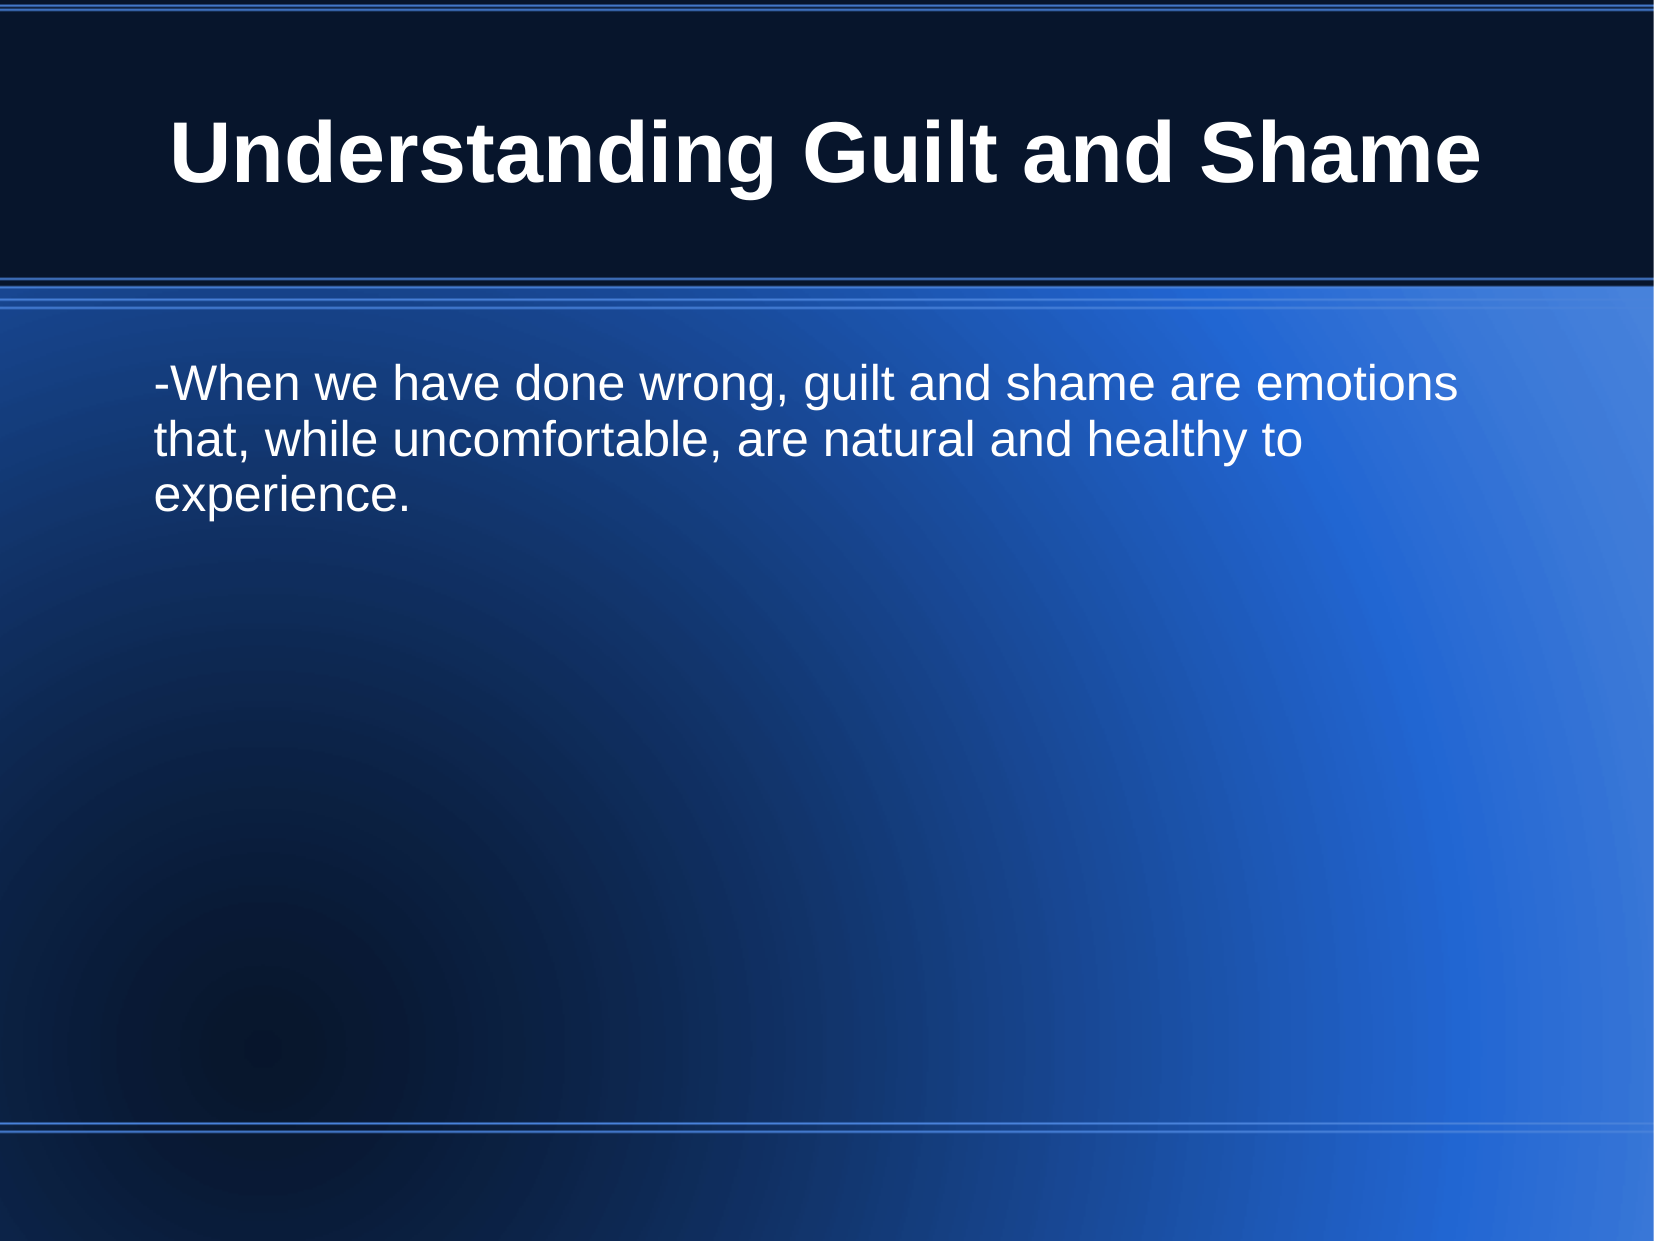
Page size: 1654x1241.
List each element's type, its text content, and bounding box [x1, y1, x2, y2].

title Understanding Guilt and Shame [82, 49, 1571, 257]
picture [0, 0, 1654, 1241]
list -When we have done wrong, guilt and shame are emotions that, while uncomfortable, are natural and healthy to experience. [82, 355, 1571, 1058]
